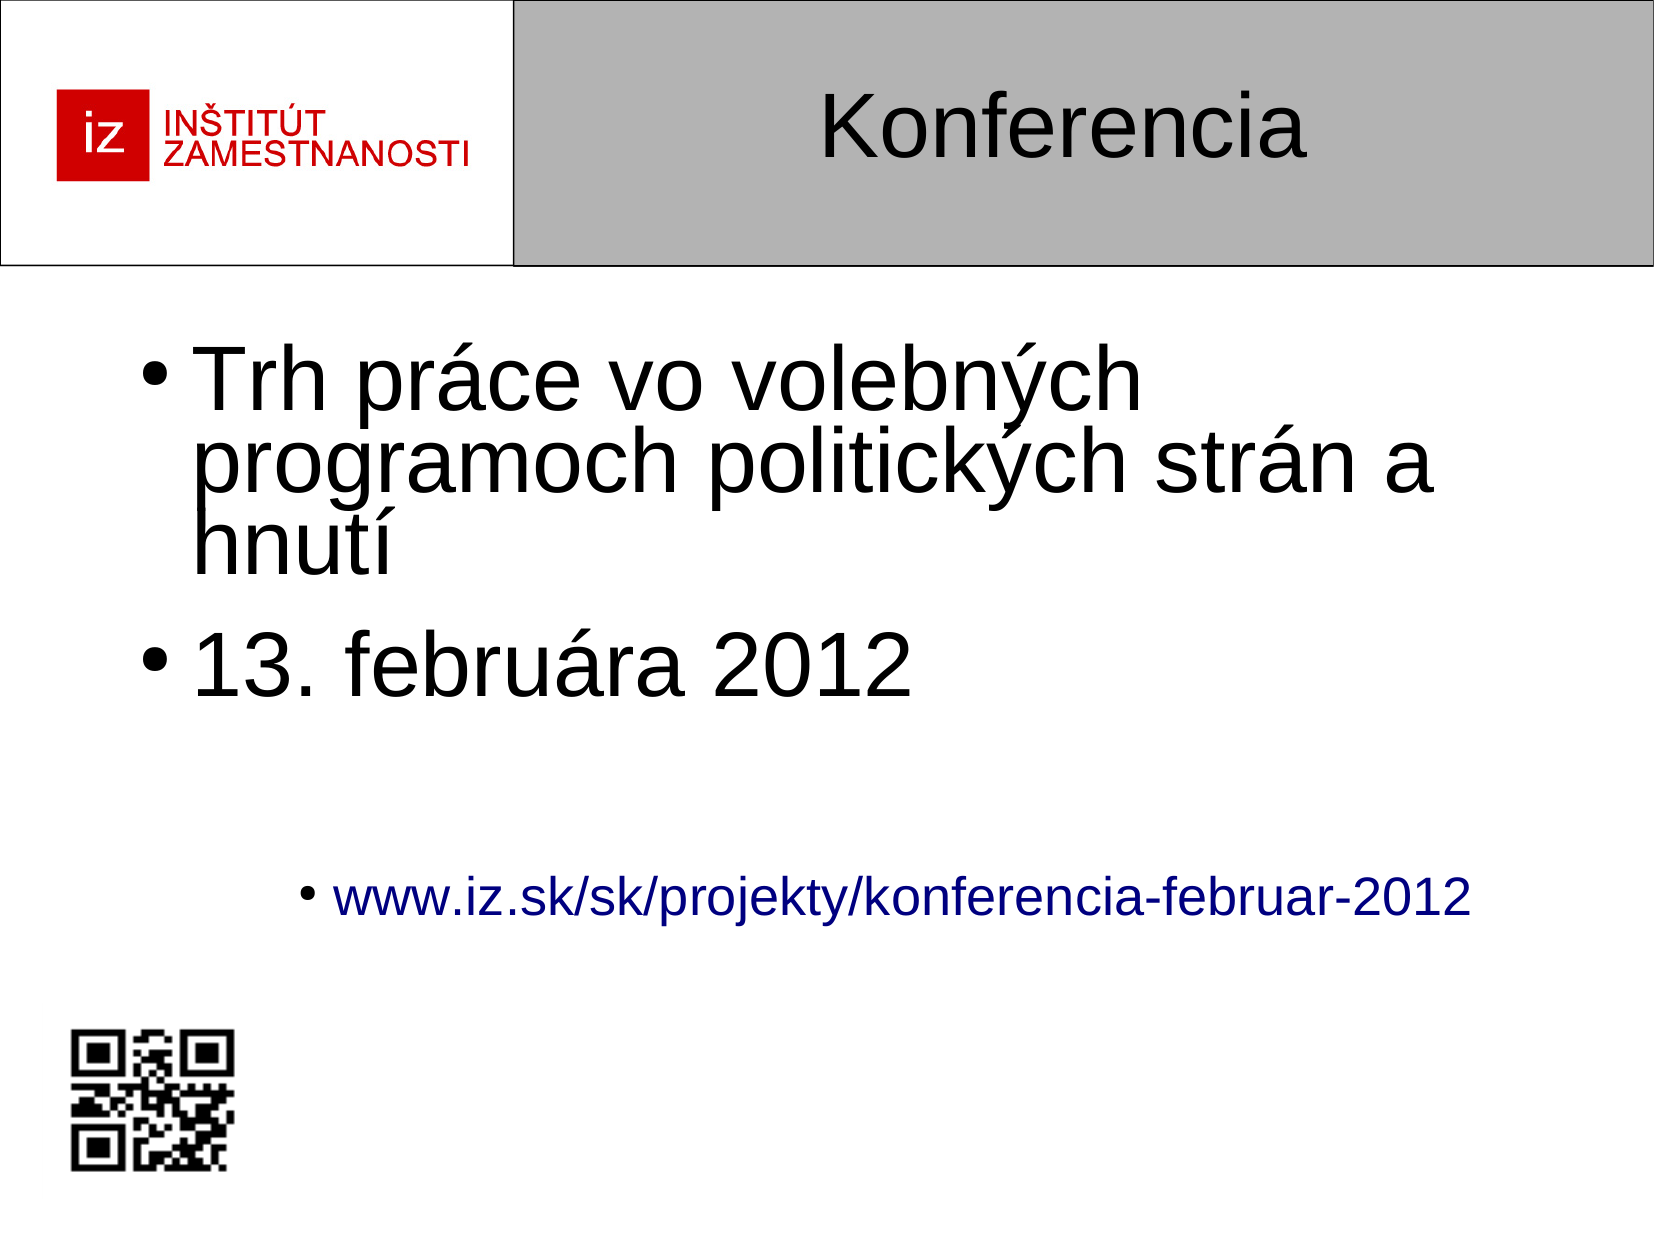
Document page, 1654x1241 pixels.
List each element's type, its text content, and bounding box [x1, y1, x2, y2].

title Konferencia [561, 29, 1565, 237]
text_box [0, 0, 1654, 266]
picture [5, 8, 513, 257]
picture [41, 1003, 266, 1199]
list Trh práce vo volebných programoch politických strán a hnutí 13. februára 2012 www.iz.sk/sk/projekty/konferencia-februar-2012 [121, 344, 1534, 1127]
